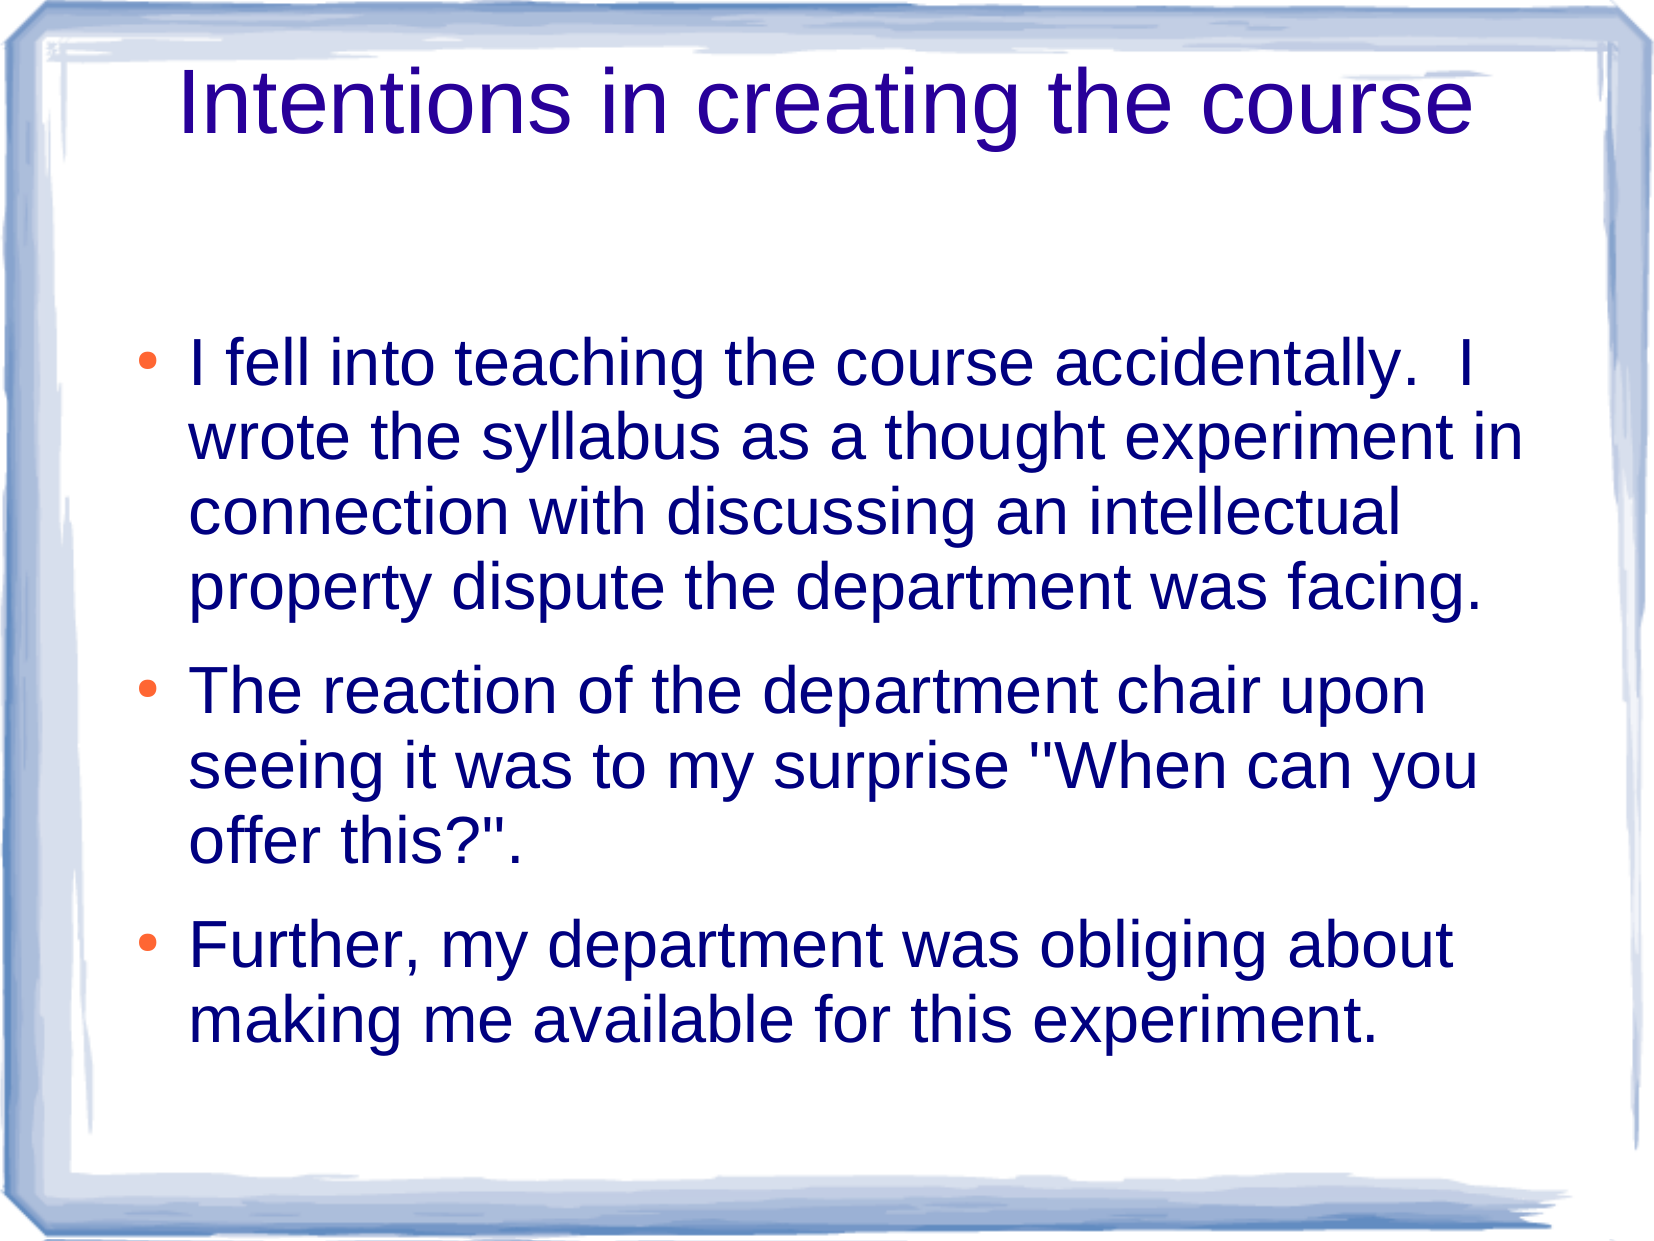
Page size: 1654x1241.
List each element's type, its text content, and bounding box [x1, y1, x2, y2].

list I fell into teaching the course accidentally. I wrote the syllabus as a thought experiment in connection with discussing an intellectual property dispute the department was facing. The reaction of the department chair upon seeing it was to my surprise ''When can you offer this?''. Further, my department was obliging about making me available for this experiment. [118, 324, 1571, 1057]
picture [0, 0, 1654, 1241]
title Intentions in creating the course [82, 49, 1571, 257]
